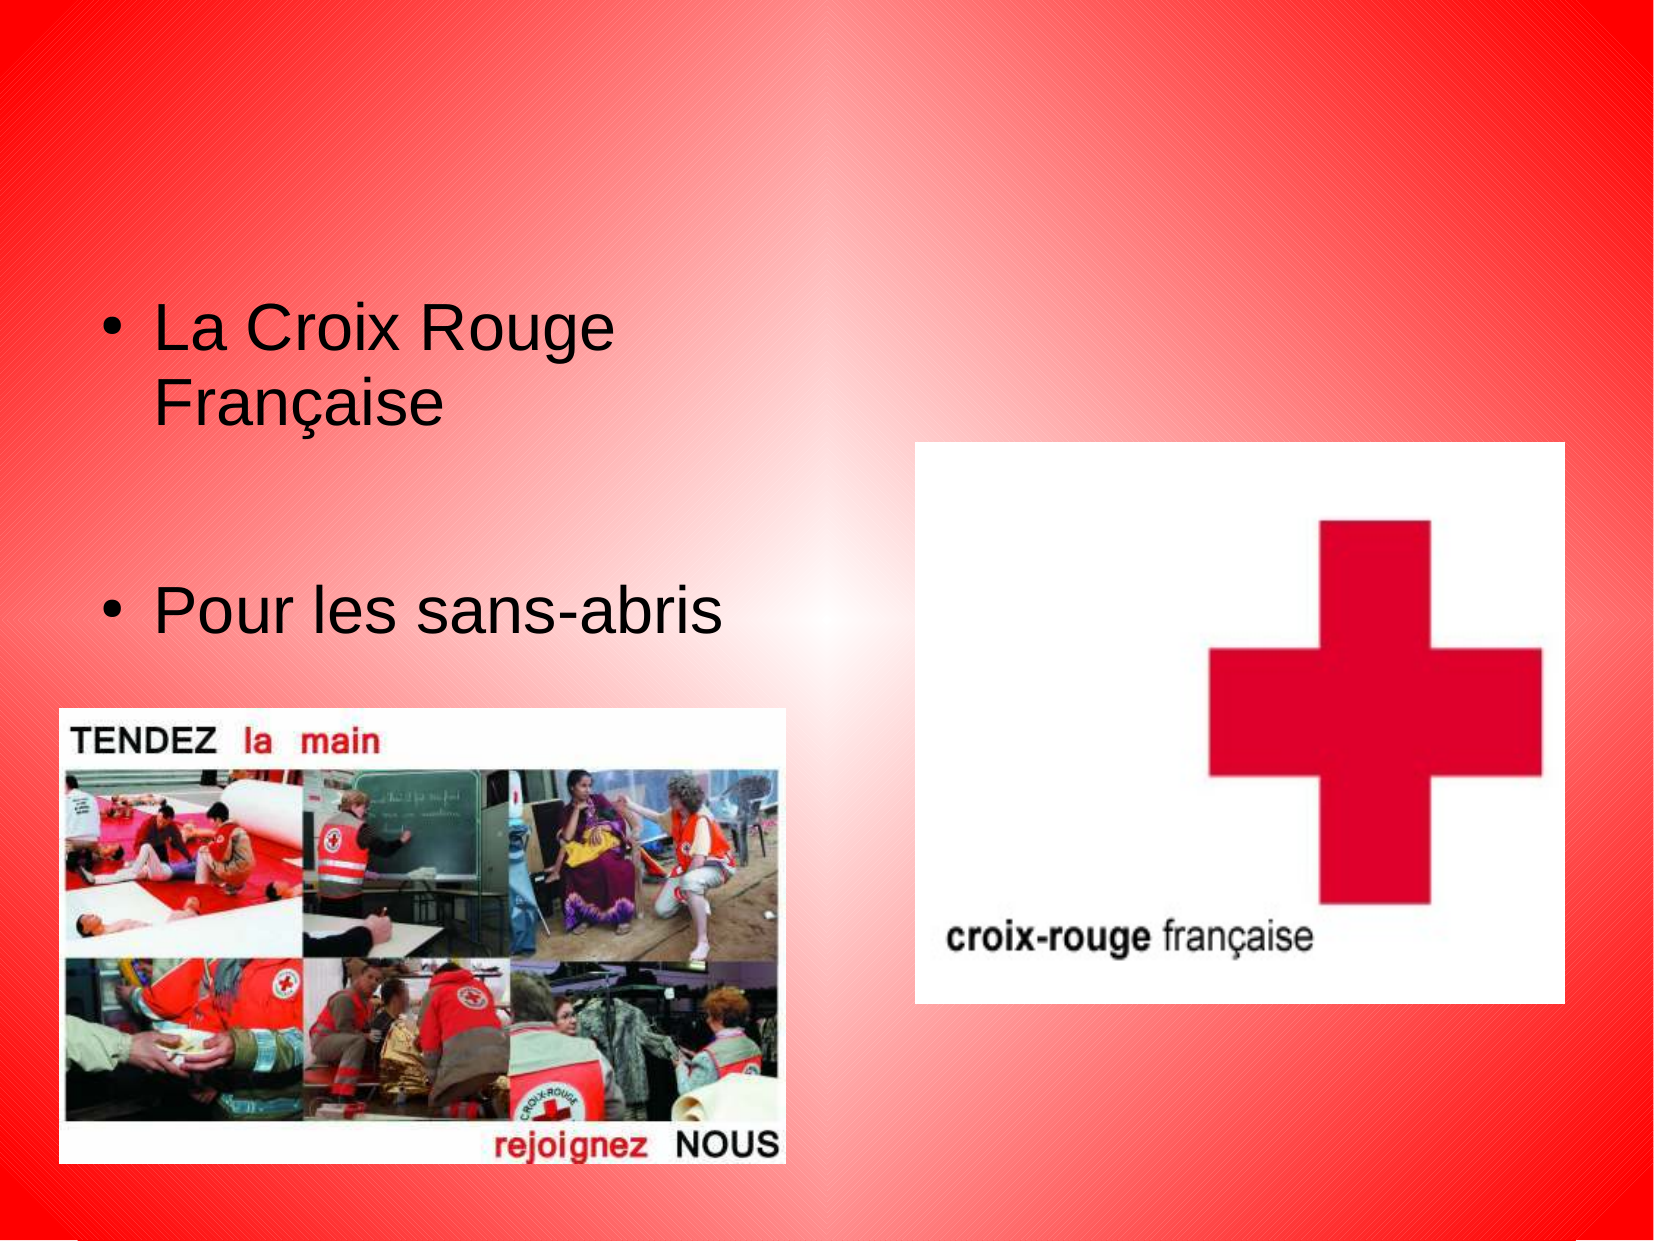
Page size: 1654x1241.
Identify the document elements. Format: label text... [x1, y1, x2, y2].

picture [915, 442, 1565, 1004]
picture [59, 708, 786, 1164]
list La Croix Rouge Française Pour les sans-abris [82, 290, 809, 681]
